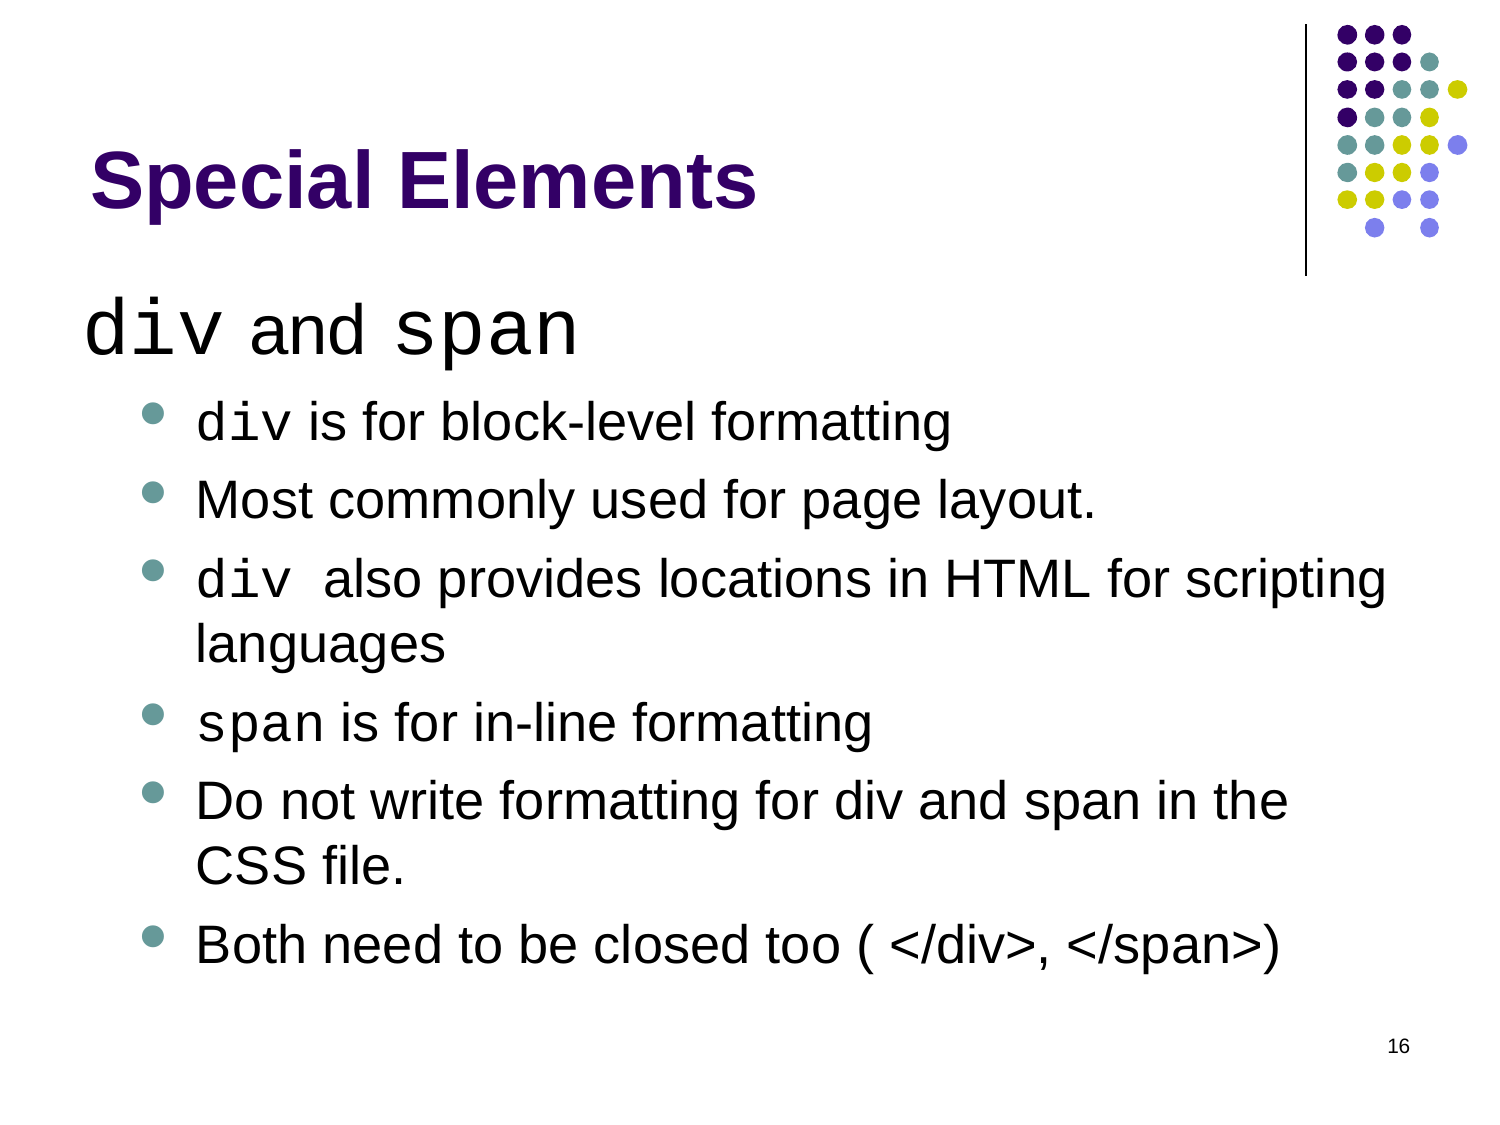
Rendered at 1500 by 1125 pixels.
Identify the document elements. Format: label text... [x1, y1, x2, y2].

title Special Elements [74, 20, 1313, 233]
list div and span div is for block-level formatting Most commonly used for page layout. div also provides locations in HTML for scripting languages span is for in-line formatting Do not write formatting for div and span in the CSS file. Both need to be closed too ( </div>, </span>) [67, 259, 1418, 984]
text_box <number> [1074, 1025, 1426, 1101]
